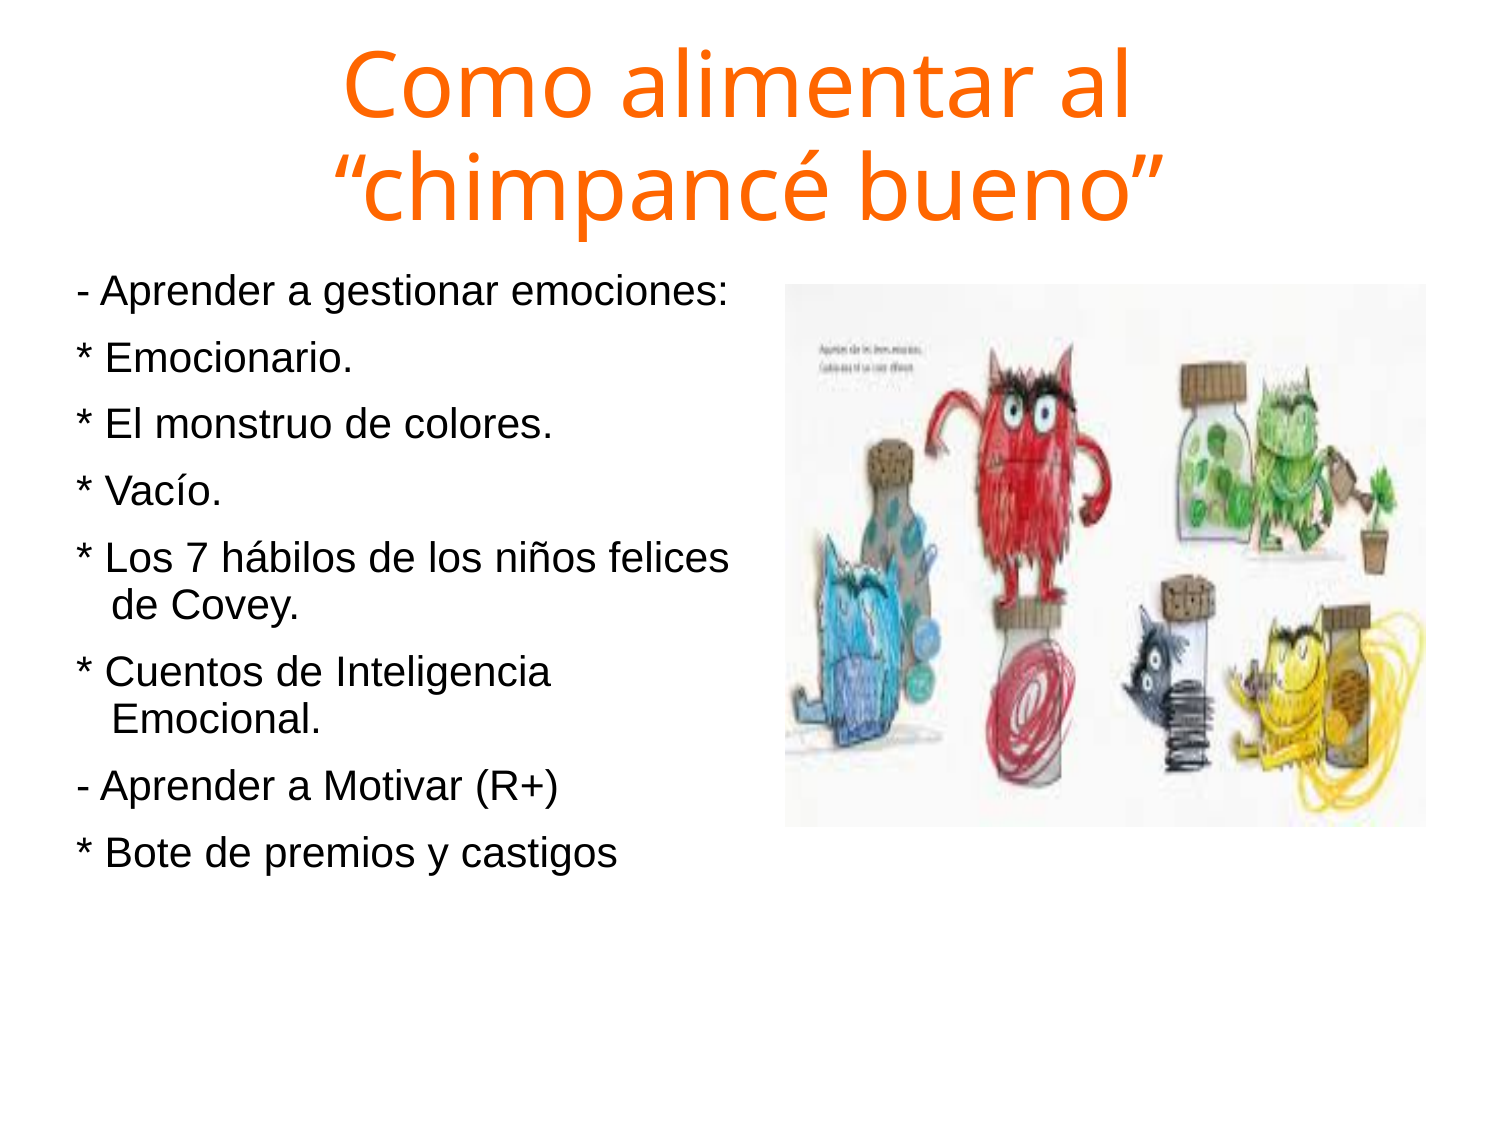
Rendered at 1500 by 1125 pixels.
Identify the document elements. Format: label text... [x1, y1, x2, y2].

list - Aprender a gestionar emociones: * Emocionario. * El monstruo de colores. * Vacío. * Los 7 hábilos de los niños felices de Covey. * Cuentos de Inteligencia Emocional. - Aprender a Motivar (R+) * Bote de premios y castigos [75, 263, 734, 916]
picture [785, 284, 1426, 827]
title Como alimentar al “chimpancé bueno” [75, 36, 1425, 241]
